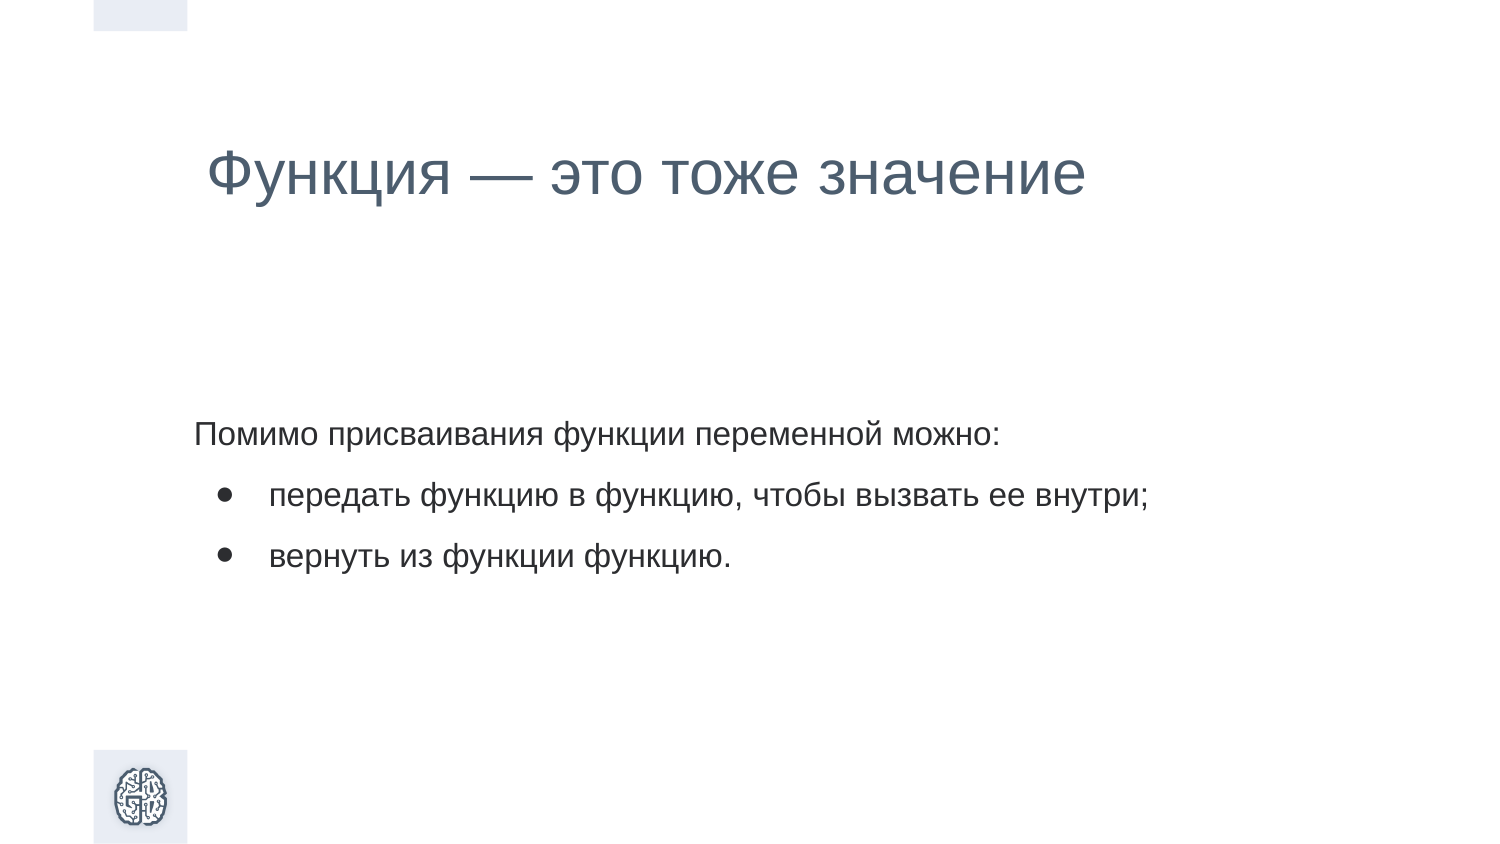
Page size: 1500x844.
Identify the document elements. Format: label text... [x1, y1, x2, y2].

title Функция — это тоже значение [186, 94, 1311, 244]
picture [106, 760, 175, 834]
text_box Помимо присваивания функции переменной можно: передать функцию в функцию, чтобы вызвать ее внутри; вернуть из функции функцию. [186, 318, 1311, 668]
